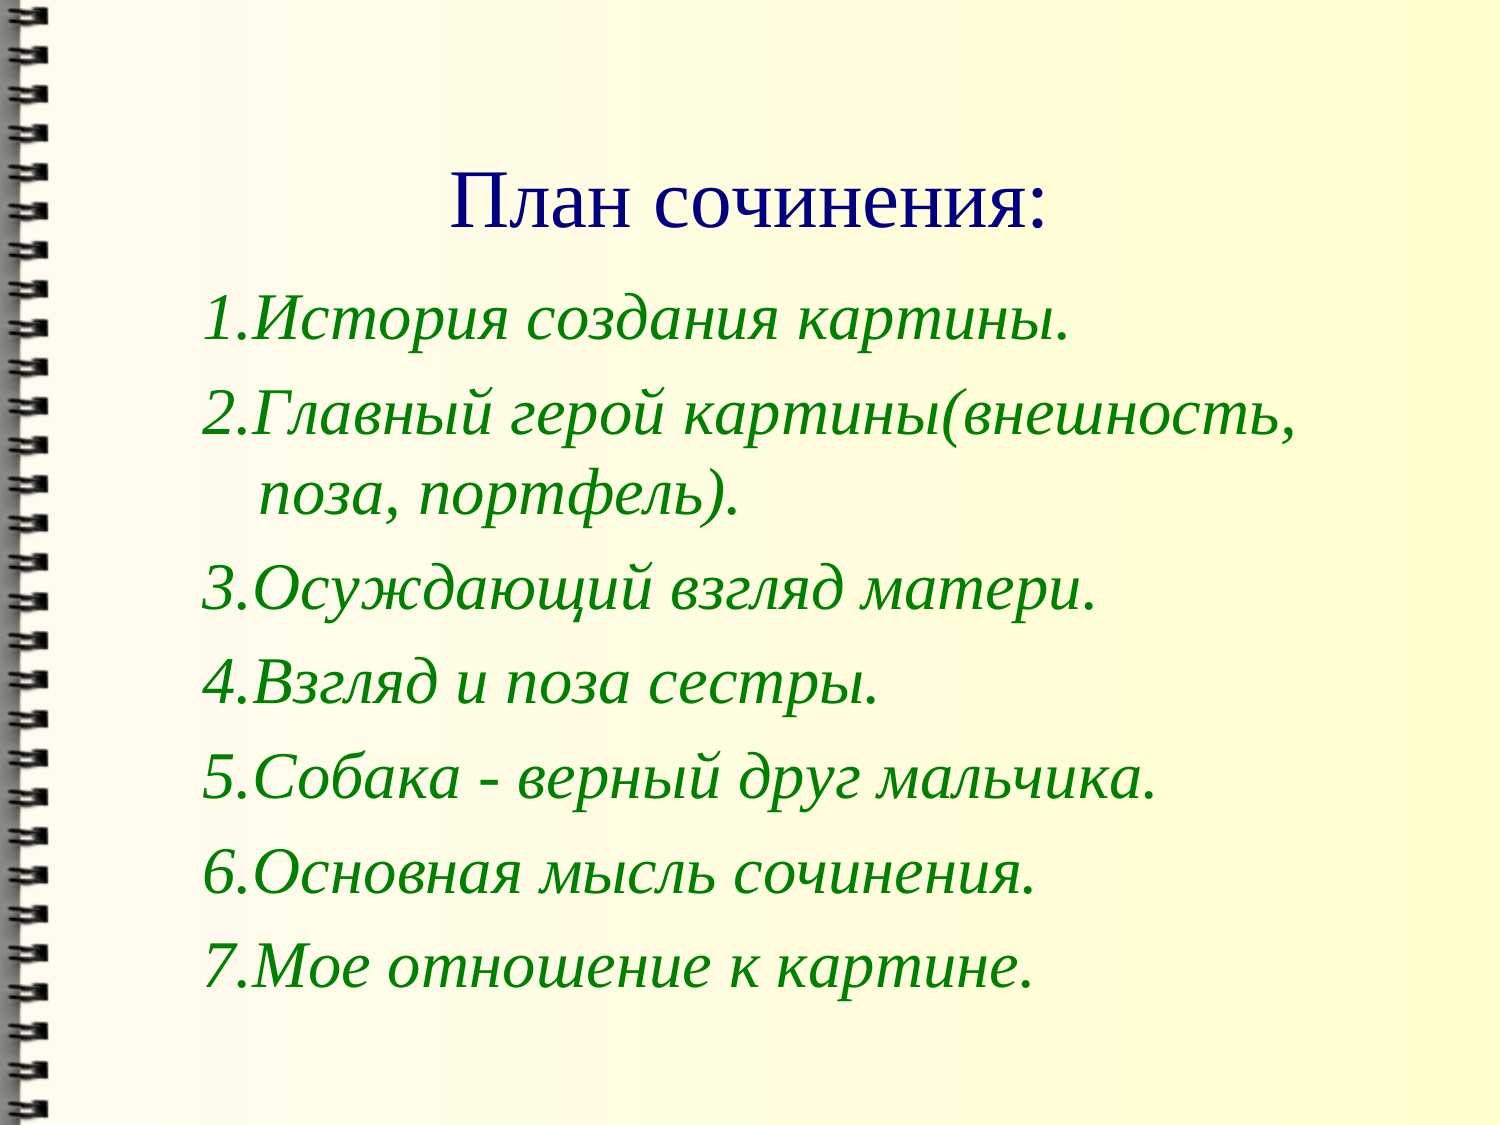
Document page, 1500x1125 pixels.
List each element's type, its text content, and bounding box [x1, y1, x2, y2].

picture [0, 0, 69, 1125]
title План сочинения: [112, 99, 1388, 288]
list 1.История создания картины. 2.Главный герой картины(внешность, поза, портфель). 3.Осуждающий взгляд матери. 4.Взгляд и поза сестры. 5.Собака - верный друг мальчика. 6.Основная мысль сочинения. 7.Мое отношение к картине. [187, 265, 1463, 1063]
